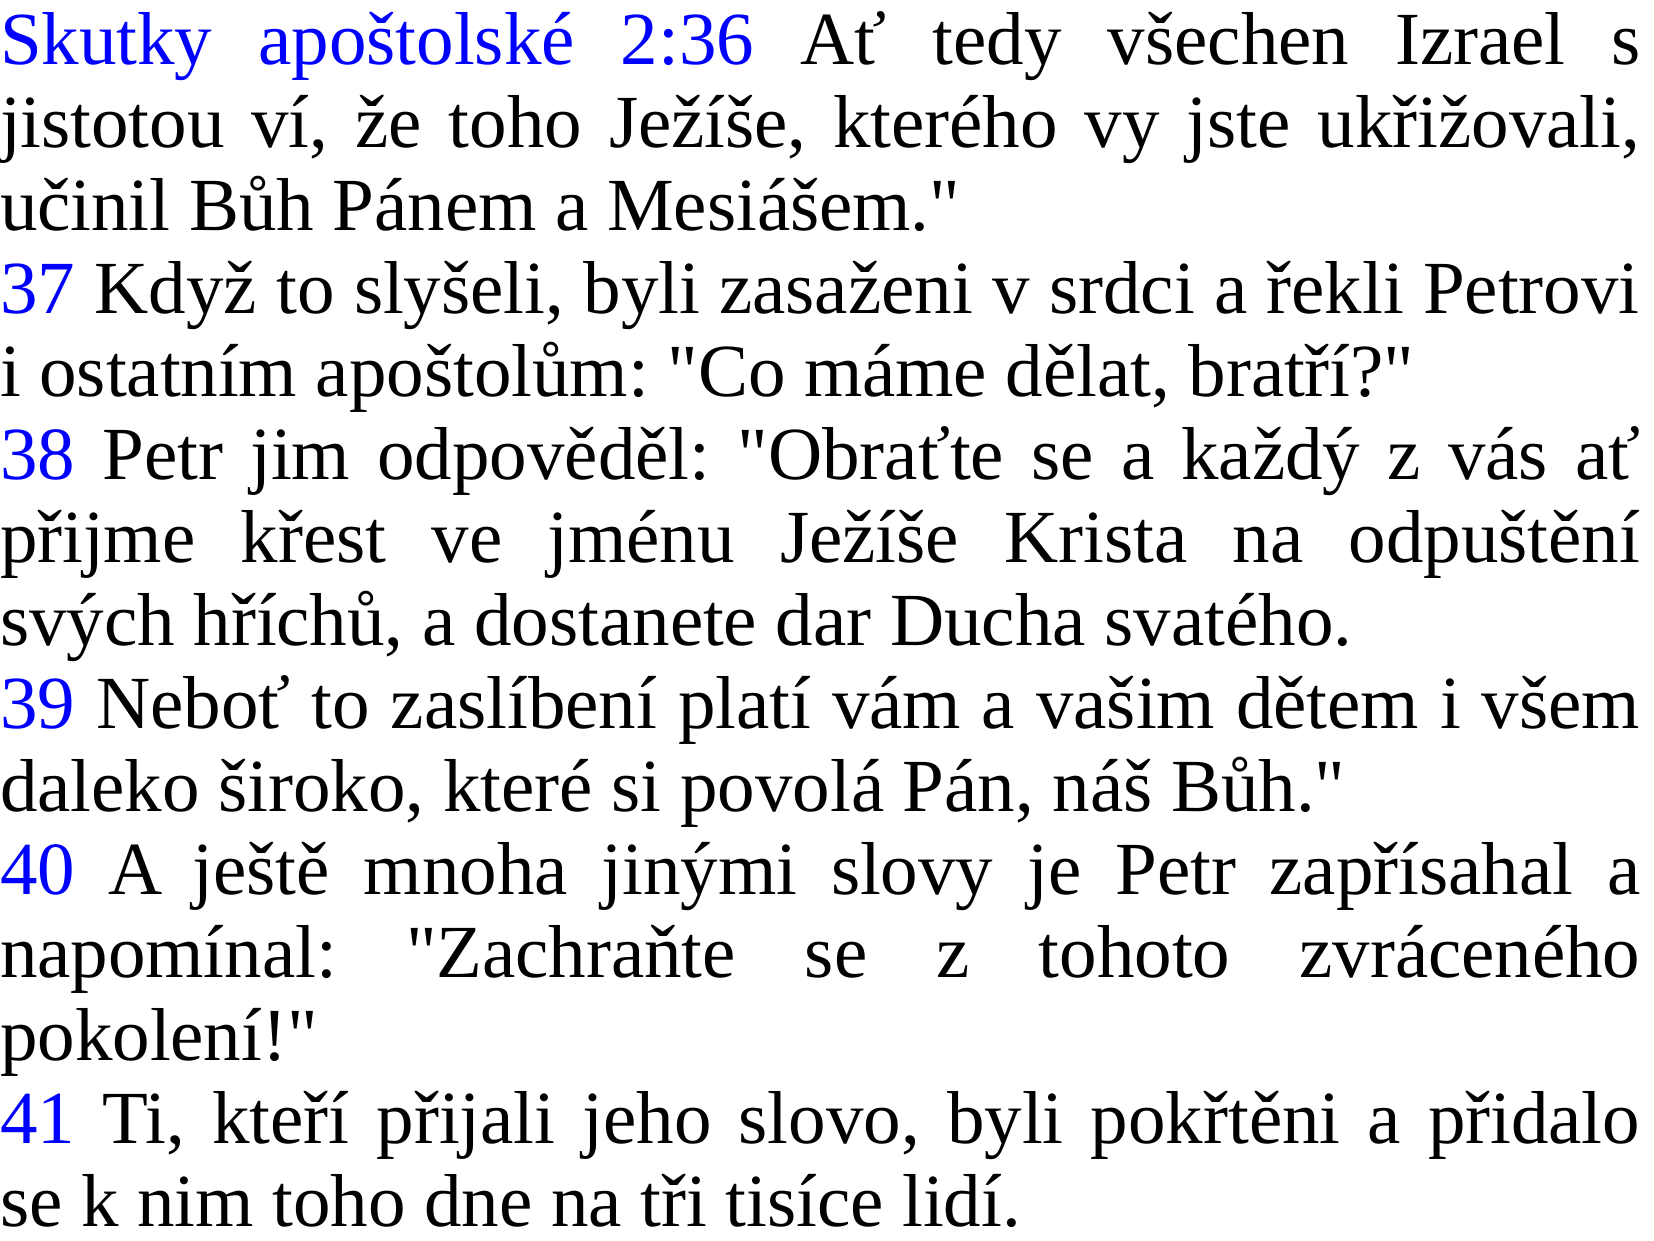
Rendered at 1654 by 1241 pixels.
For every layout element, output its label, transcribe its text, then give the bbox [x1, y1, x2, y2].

subtitle Skutky apoštolské 2:36 Ať tedy všechen Izrael s jistotou ví, že toho Ježíše, kterého vy jste ukřižovali, učinil Bůh Pánem a Mesiášem." 37 Když to slyšeli, byli zasaženi v srdci a řekli Petrovi i ostatním apoštolům: "Co máme dělat, bratří?" 38 Petr jim odpověděl: "Obraťte se a každý z vás ať přijme křest ve jménu Ježíše Krista na odpuštění svých hříchů, a dostanete dar Ducha svatého. 39 Neboť to zaslíbení platí vám a vašim dětem i všem daleko široko, které si povolá Pán, náš Bůh." 40 A ještě mnoha jinými slovy je Petr zapřísahal a napomínal: "Zachraňte se z tohoto zvráceného pokolení!" 41 Ti, kteří přijali jeho slovo, byli pokřtěni a přidalo se k nim toho dne na tři tisíce lidí. [0, 0, 1642, 1241]
